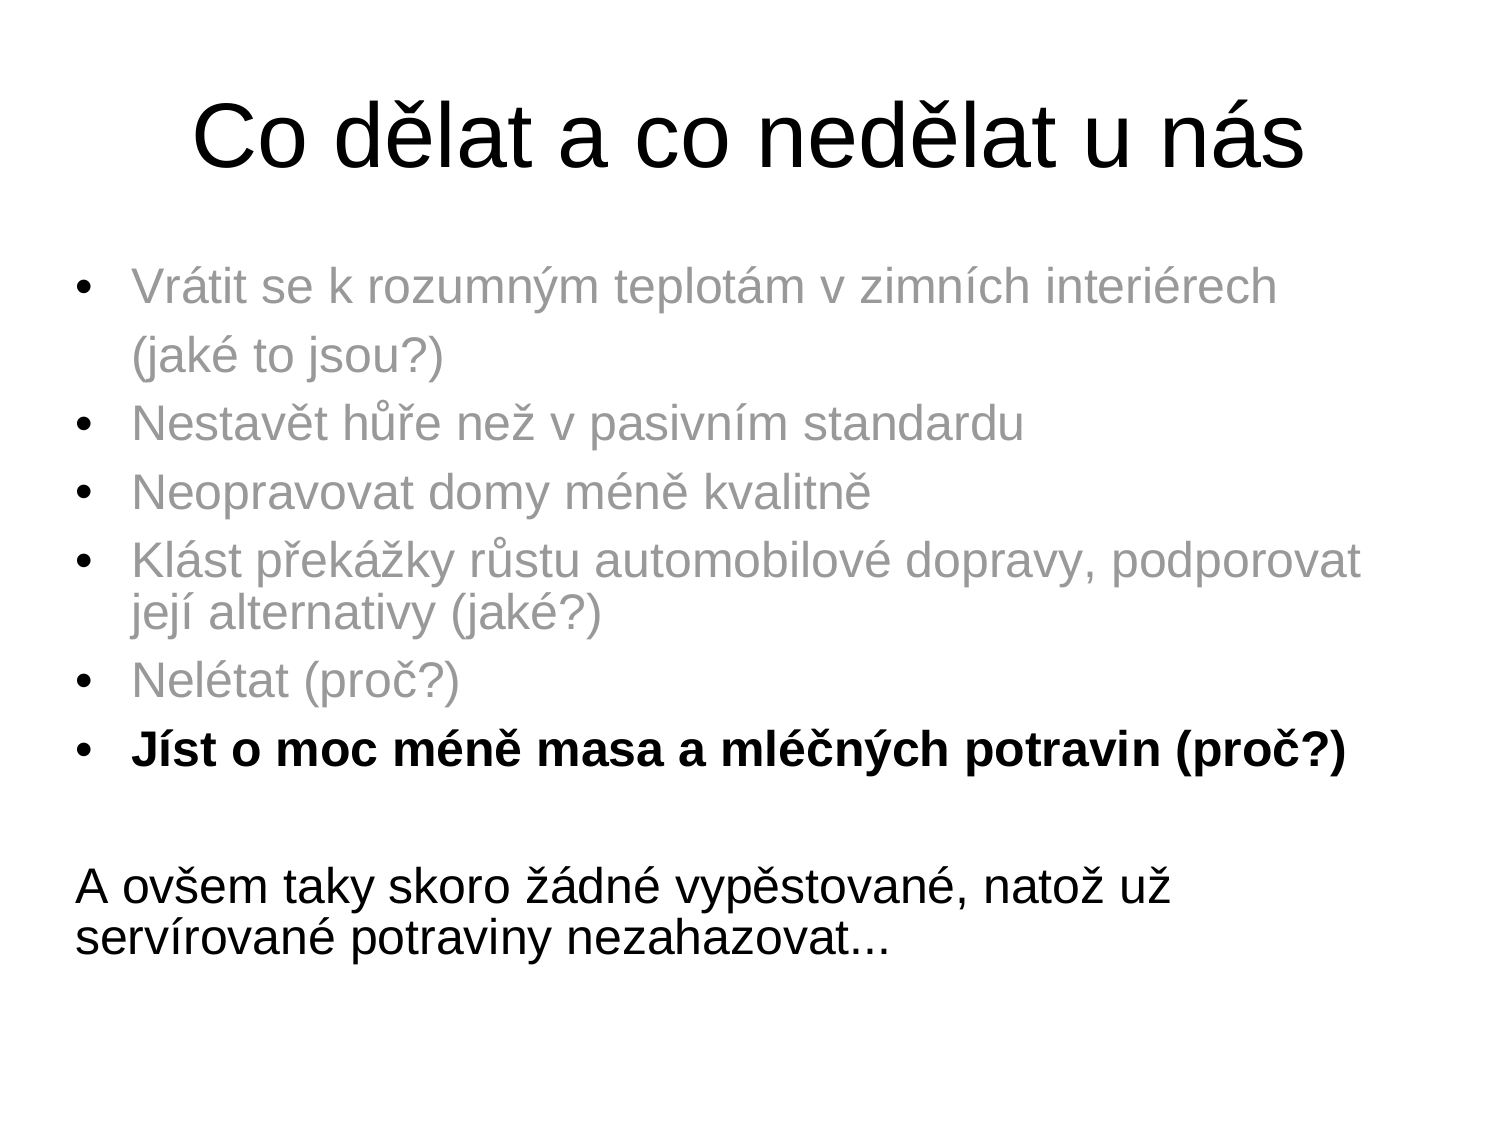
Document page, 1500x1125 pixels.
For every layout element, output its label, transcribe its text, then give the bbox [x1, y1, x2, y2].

list Vrátit se k rozumným teplotám v zimních interiérech (jaké to jsou?) Nestavět hůře než v pasivním standardu Neopravovat domy méně kvalitně Klást překážky růstu automobilové dopravy, podporovat její alternativy (jaké?) Nelétat (proč?) Jíst o moc méně masa a mléčných potravin (proč?) A ovšem taky skoro žádné vypěstované, natož už servírované potraviny nezahazovat... [75, 262, 1425, 1042]
title Co dělat a co nedělat u nás [75, 21, 1425, 257]
